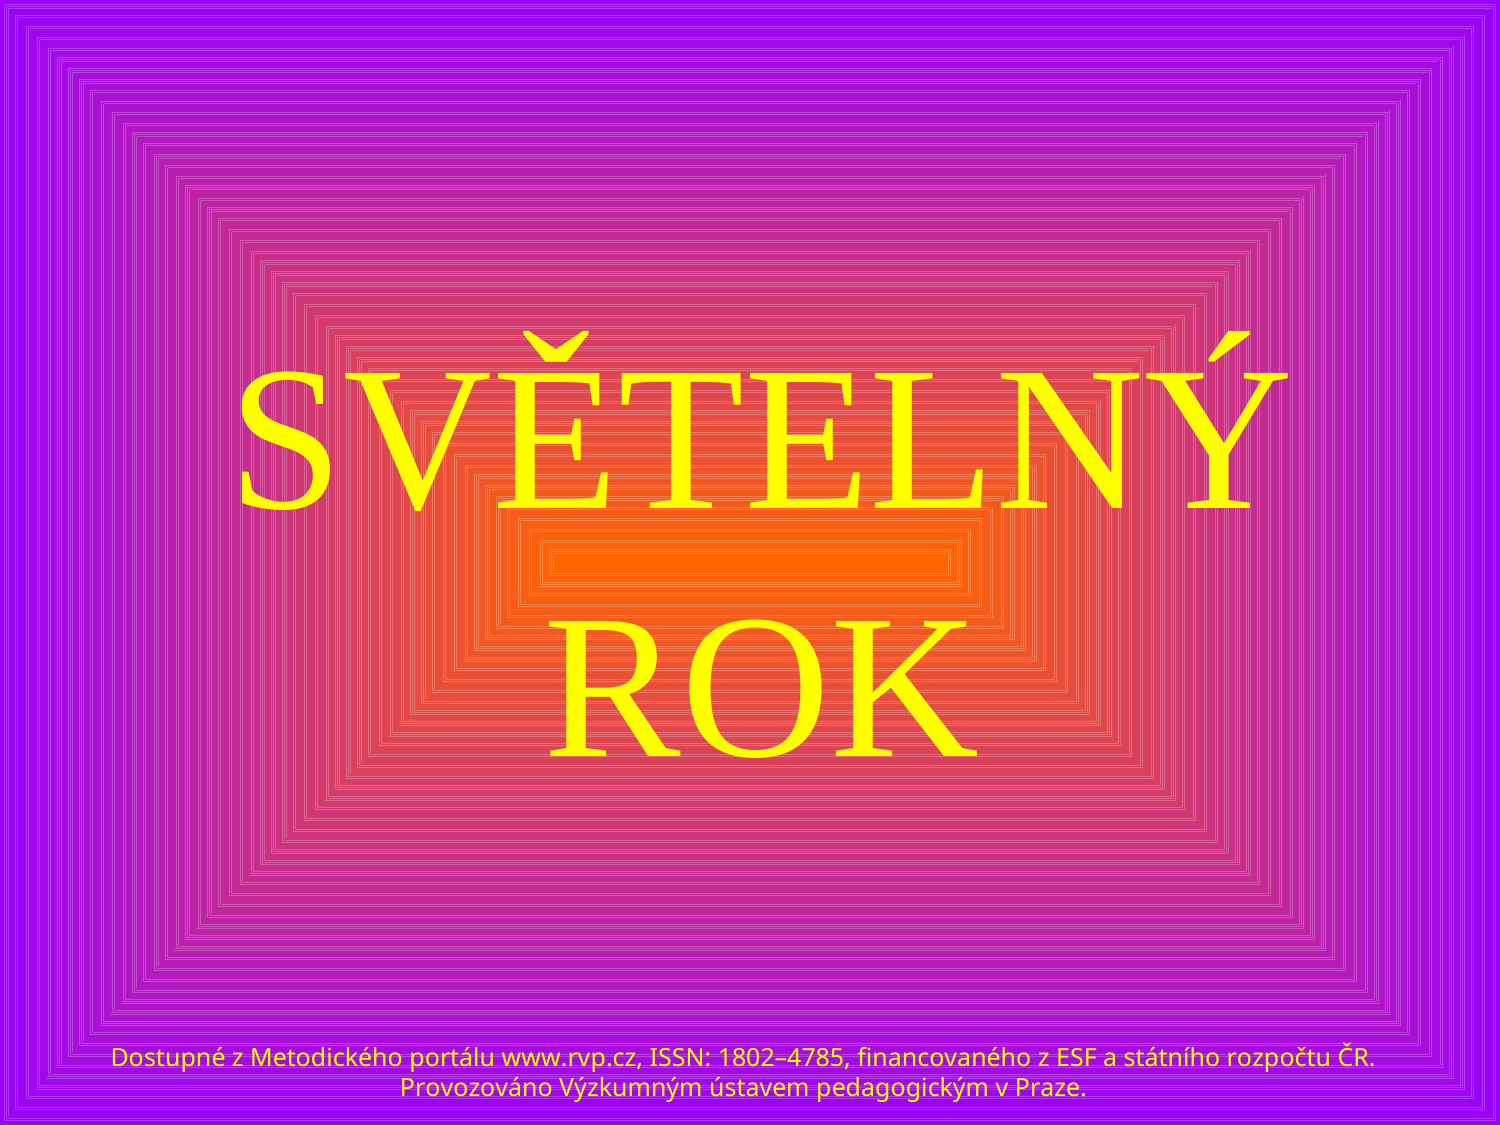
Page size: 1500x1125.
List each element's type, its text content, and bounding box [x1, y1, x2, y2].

text_box SVĚTELNÝ ROK [100, 294, 1424, 806]
text_box Dostupné z Metodického portálu www.rvp.cz, ISSN: 1802–4785, financovaného z ESF a státního rozpočtu ČR. Provozováno Výzkumným ústavem pedagogickým v Praze. [35, 1041, 1454, 1102]
